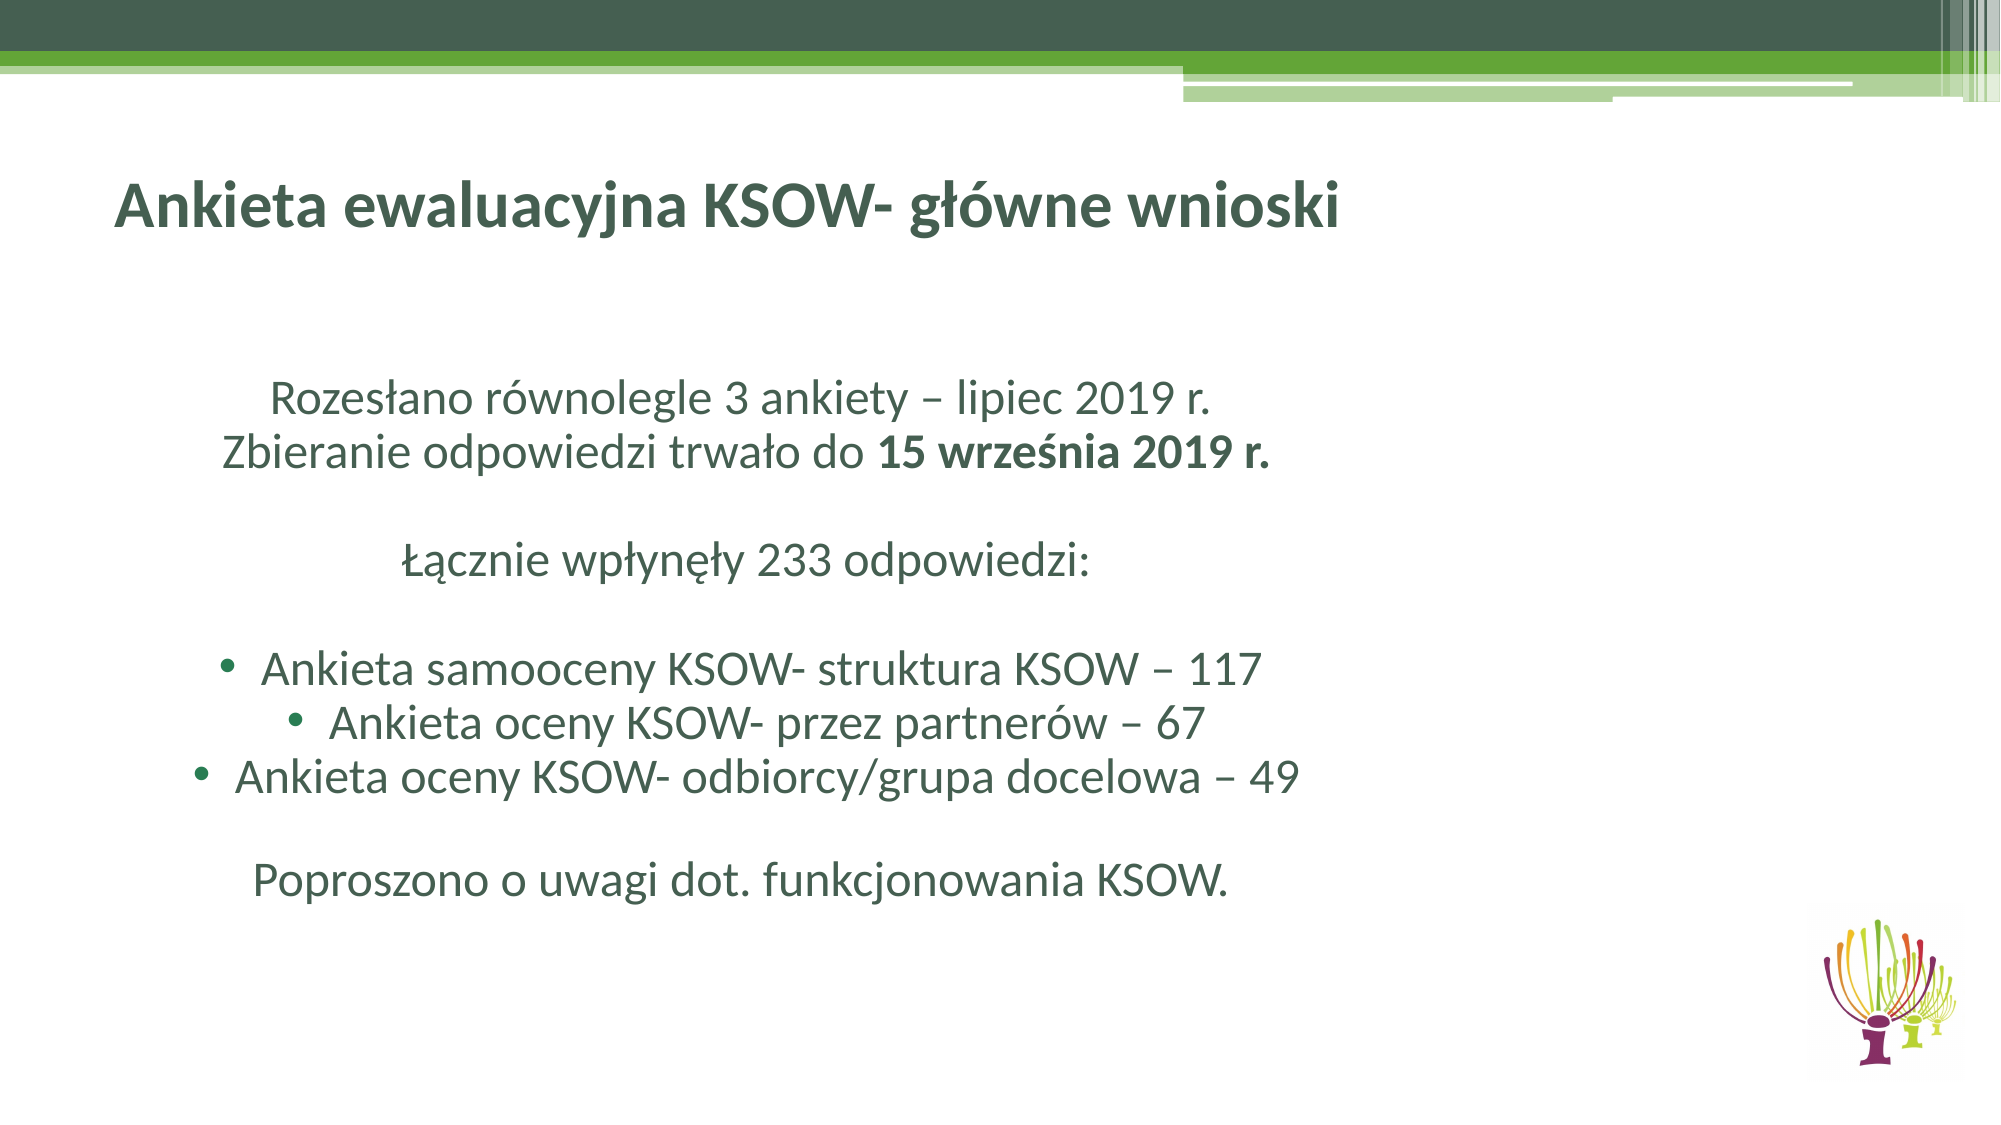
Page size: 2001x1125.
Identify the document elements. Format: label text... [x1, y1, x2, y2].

title Ankieta ewaluacyjna KSOW- główne wnioski [99, 113, 1900, 289]
picture [1807, 903, 1965, 1082]
list Rozesłano równolegle 3 ankiety – lipiec 2019 r. Zbieranie odpowiedzi trwało do 15 września 2019 r. Łącznie wpłynęły 233 odpowiedzi: Ankieta samooceny KSOW- struktura KSOW – 117 Ankieta oceny KSOW- przez partnerów – 67 Ankieta oceny KSOW- odbiorcy/grupa docelowa – 49 Poproszono o uwagi dot. funkcjonowania KSOW. [99, 368, 1900, 942]
